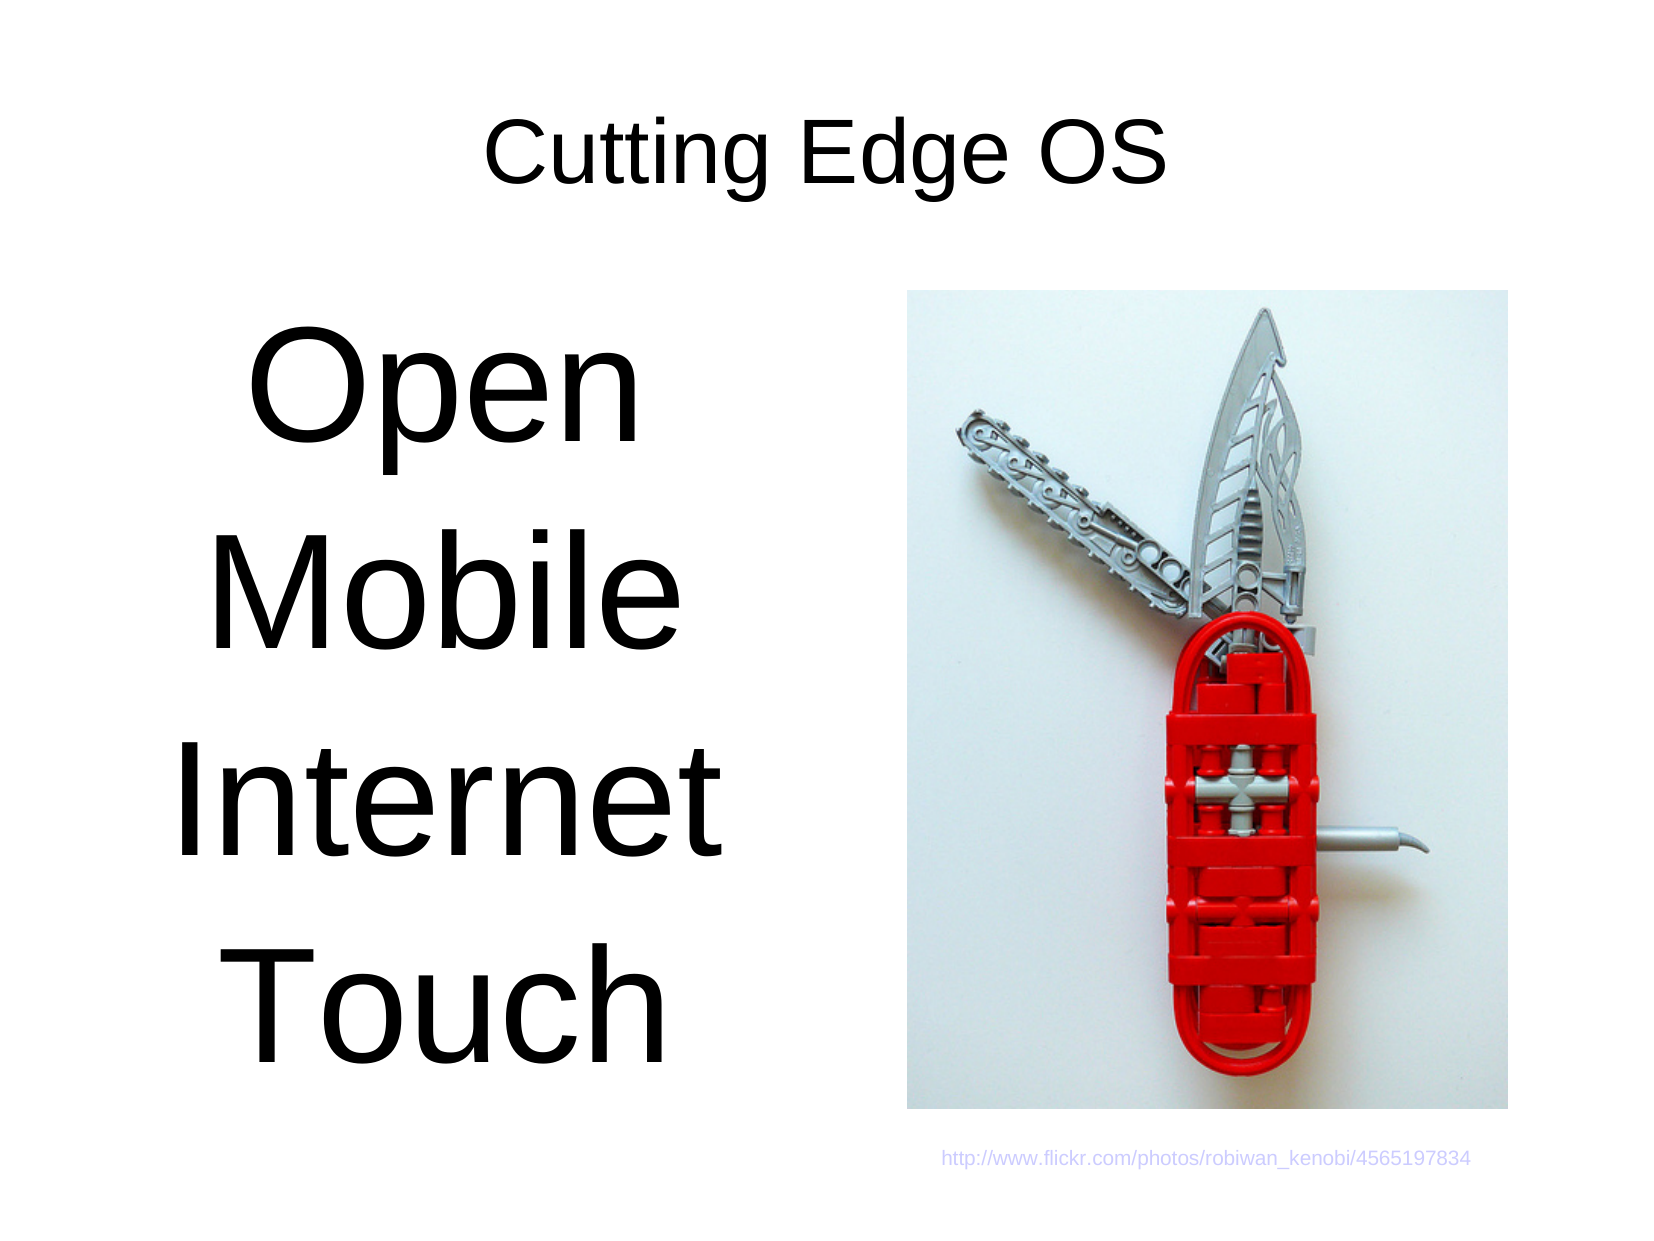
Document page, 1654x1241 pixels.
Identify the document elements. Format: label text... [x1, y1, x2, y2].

picture [907, 290, 1508, 1109]
title Cutting Edge OS [82, 49, 1571, 257]
list Open Mobile Internet Touch [82, 290, 809, 1109]
text_box http://www.flickr.com/photos/robiwan_kenobi/4565197834 [926, 1138, 1512, 1177]
